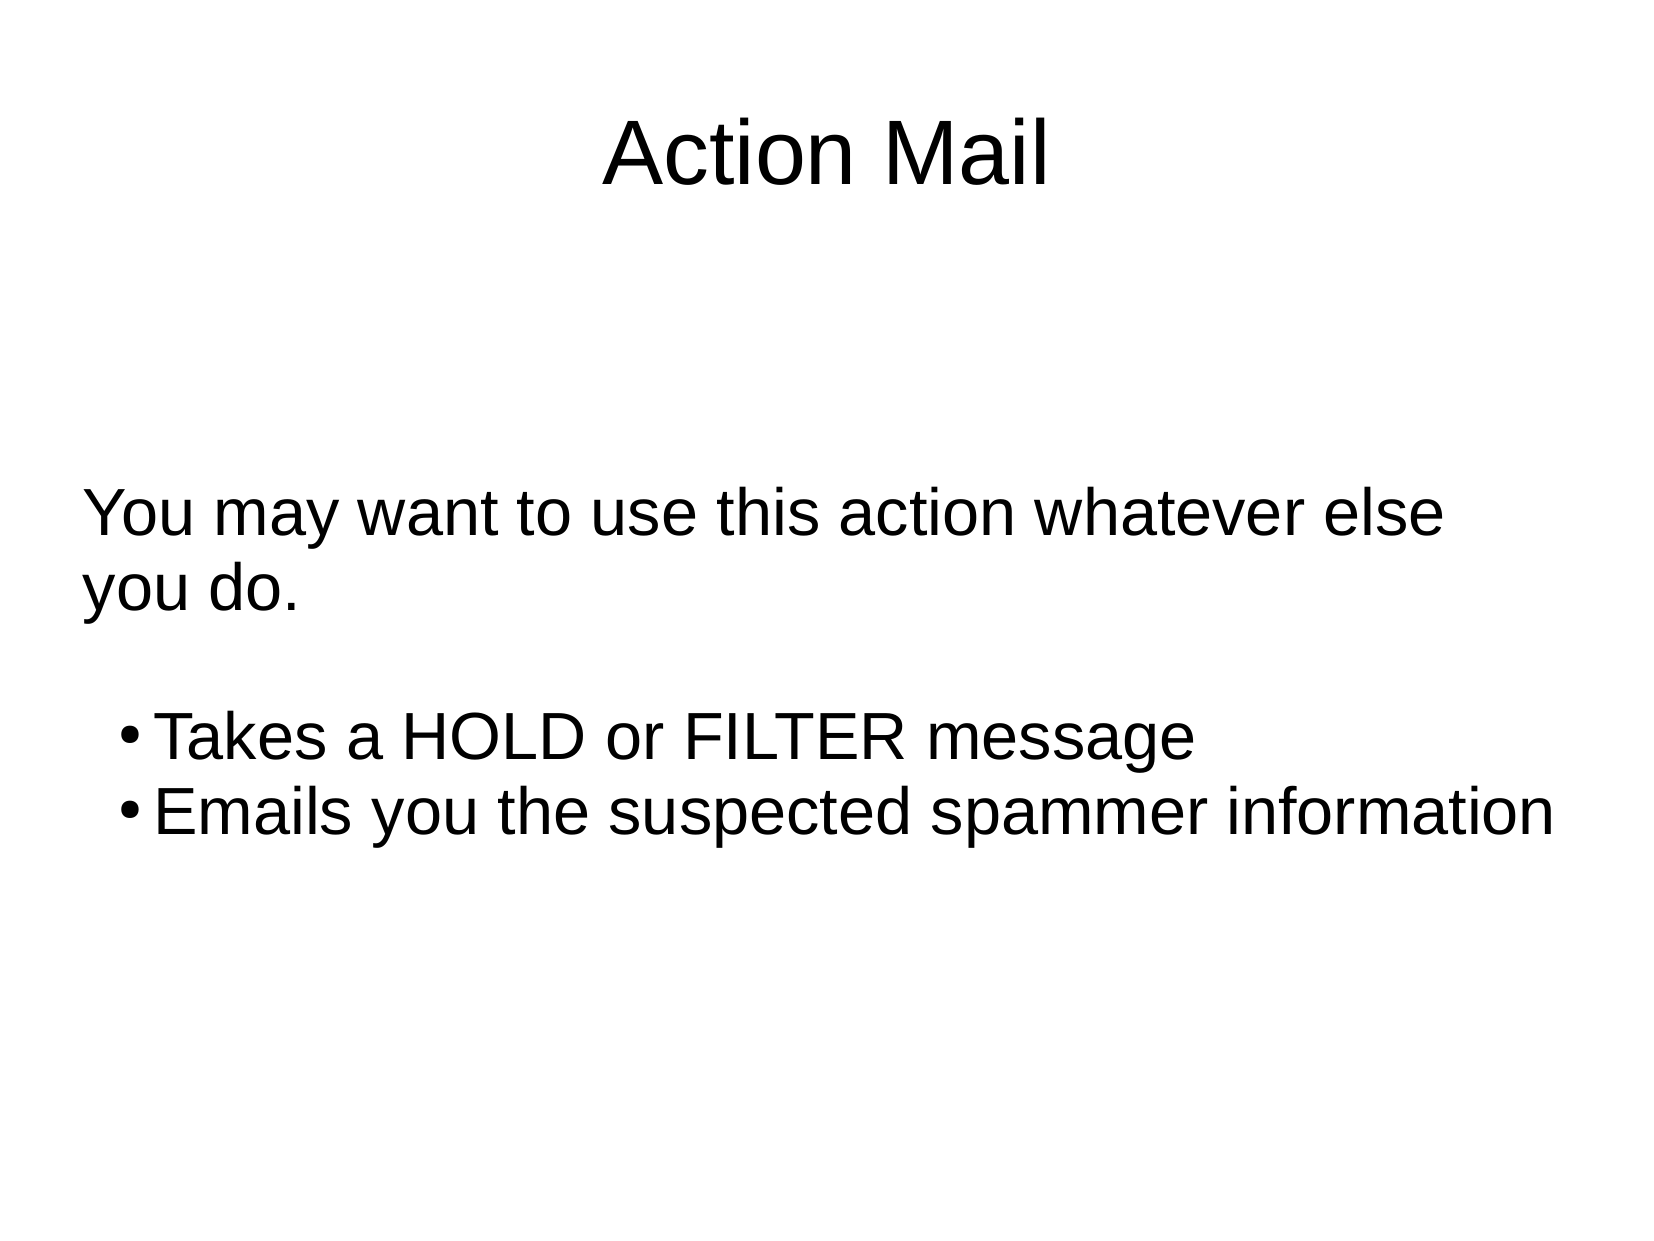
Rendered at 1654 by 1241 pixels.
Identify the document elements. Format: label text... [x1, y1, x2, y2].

title Action Mail [82, 56, 1571, 250]
subtitle You may want to use this action whatever else you do. Takes a HOLD or FILTER message Emails you the suspected spammer information [82, 297, 1571, 1102]
